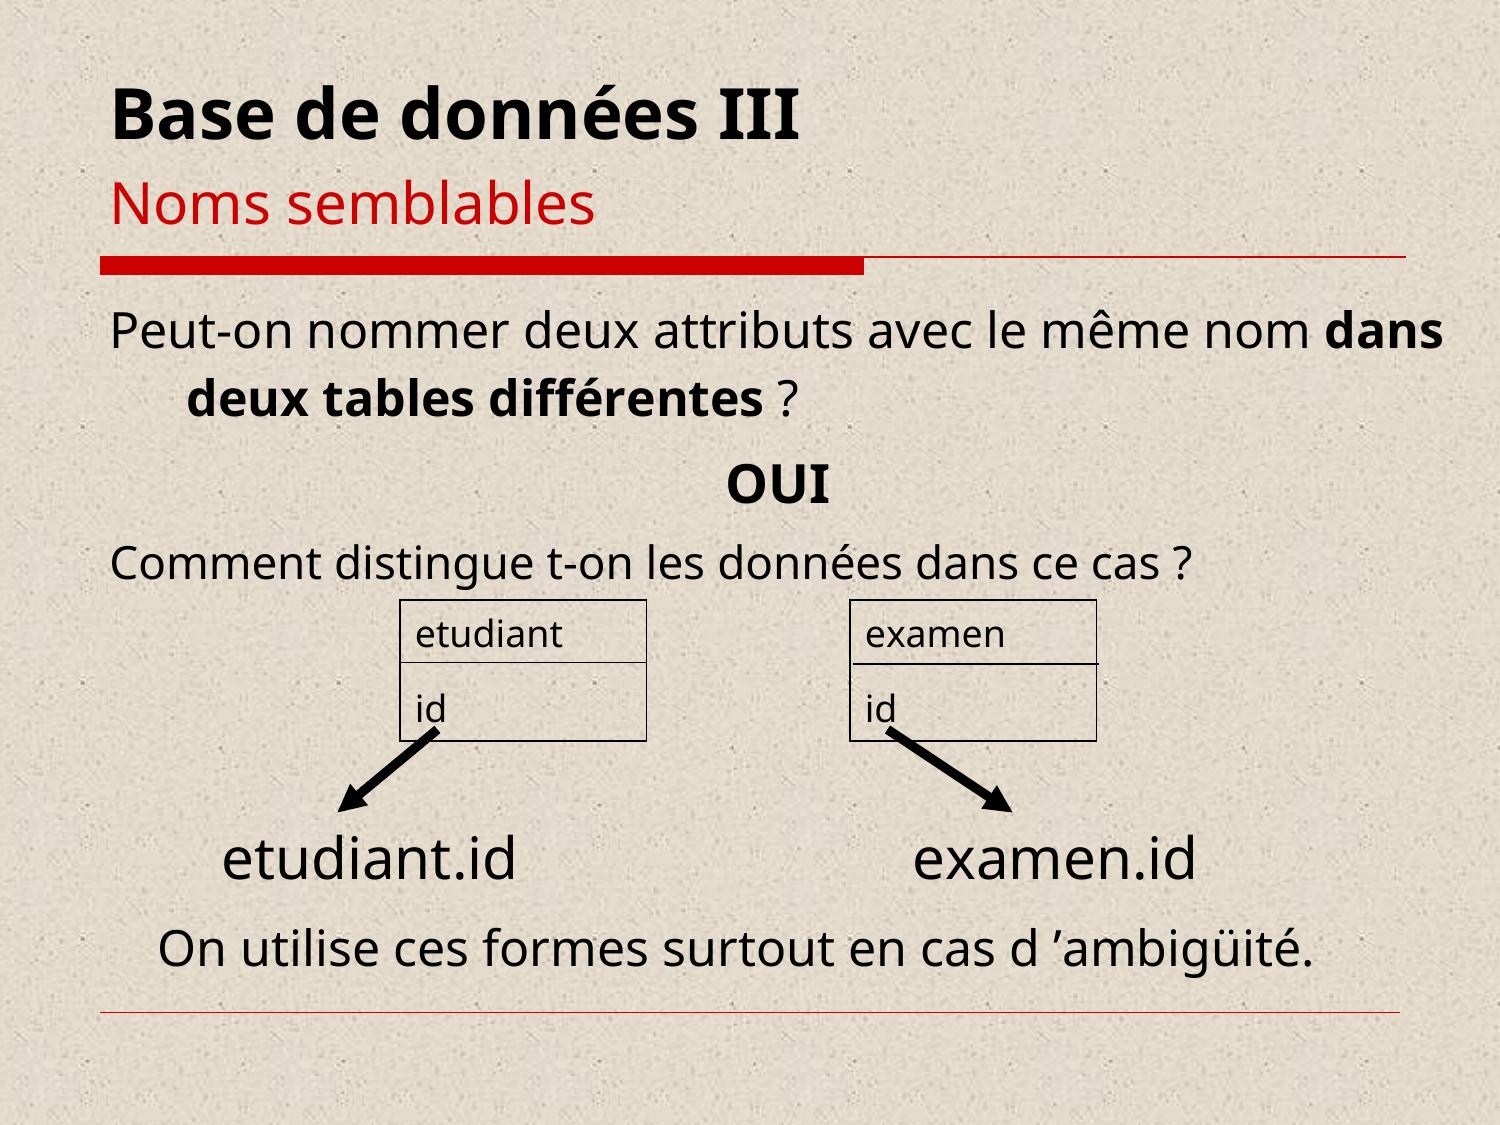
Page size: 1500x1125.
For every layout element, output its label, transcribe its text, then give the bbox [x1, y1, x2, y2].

text_box etudiant.id [206, 809, 534, 905]
text_box examen id [849, 599, 1097, 741]
title Base de données III Noms semblables [94, 49, 1407, 250]
text_box examen.id [897, 809, 1214, 905]
text_box On utilise ces formes surtout en cas d ’ambigüité. [142, 905, 1331, 989]
text_box etudiant id [399, 599, 647, 741]
text_box Peut-on nommer deux attributs avec le même nom dans deux tables différentes ? OUI Comment distingue t-on les données dans ce cas ? [94, 287, 1463, 588]
picture [0, 0, 1500, 1125]
